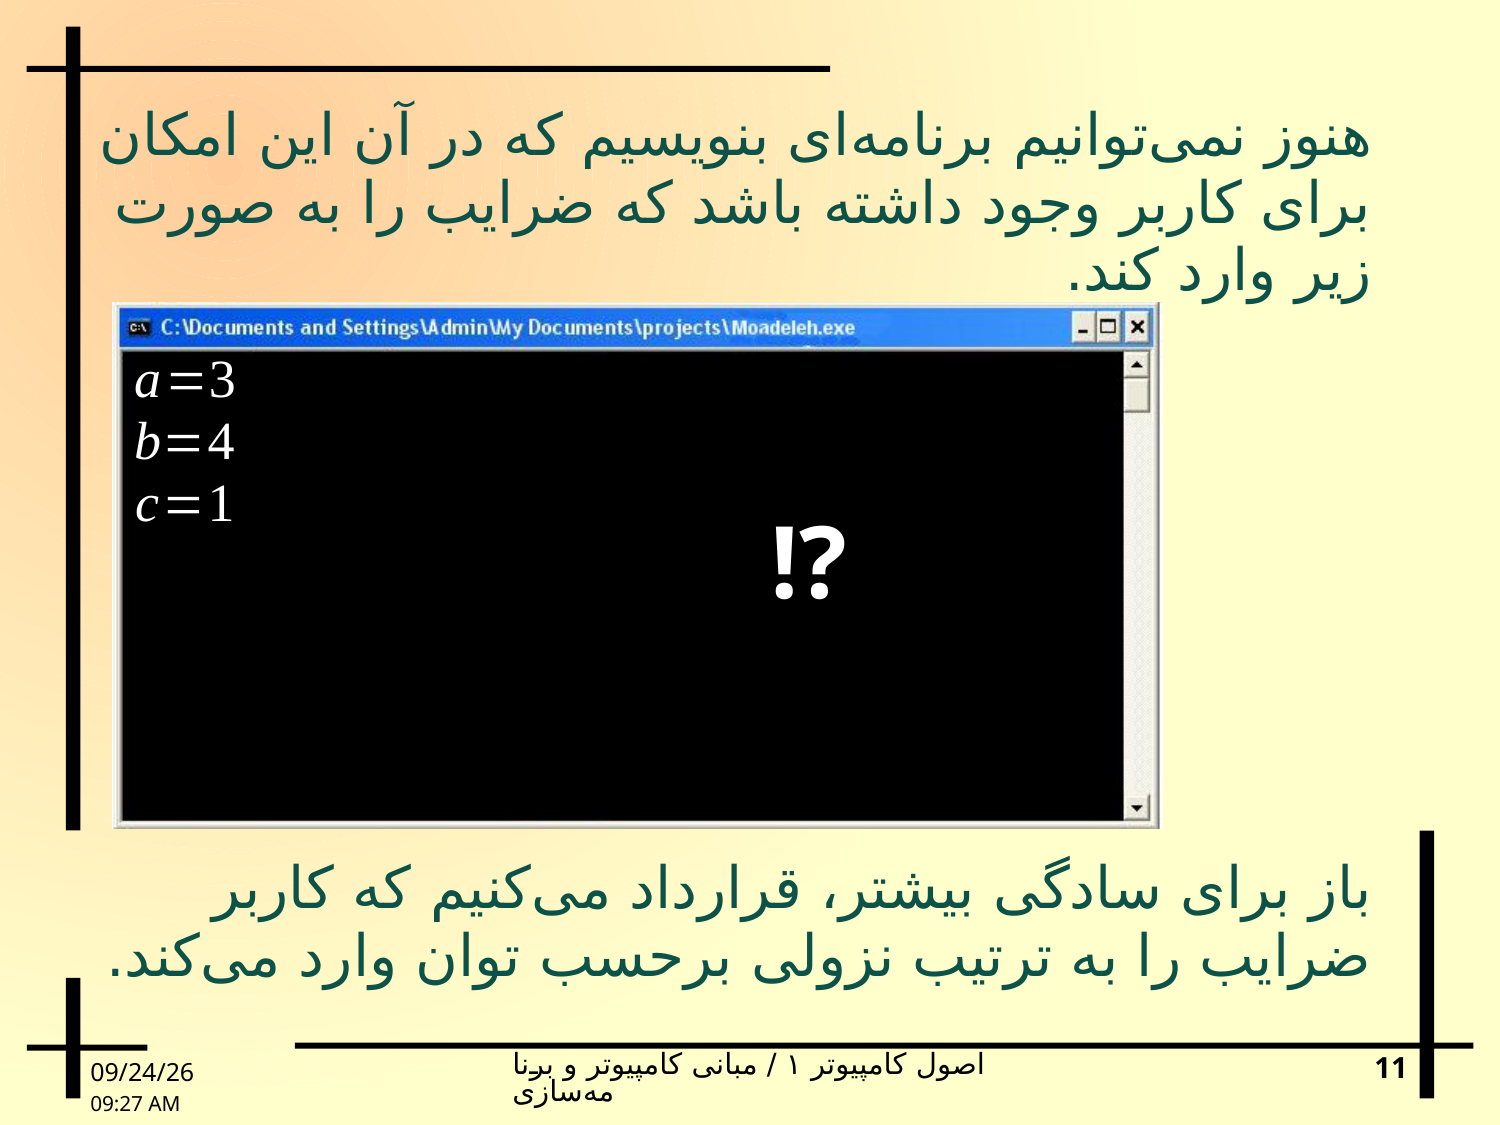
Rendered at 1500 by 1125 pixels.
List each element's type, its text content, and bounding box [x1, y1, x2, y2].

list هنوز نمی‌توانیم برنامه‌ای بنویسیم که در آن این امکان برای کاربر وجود داشته باشد که ضرایب را به صورت زیر وارد کند. باز برای سادگی بیشتر، قرارداد می‌کنیم که کاربر ضرایب را به ترتیب نزولی برحسب توان وارد می‌کند. [84, 101, 1426, 1016]
